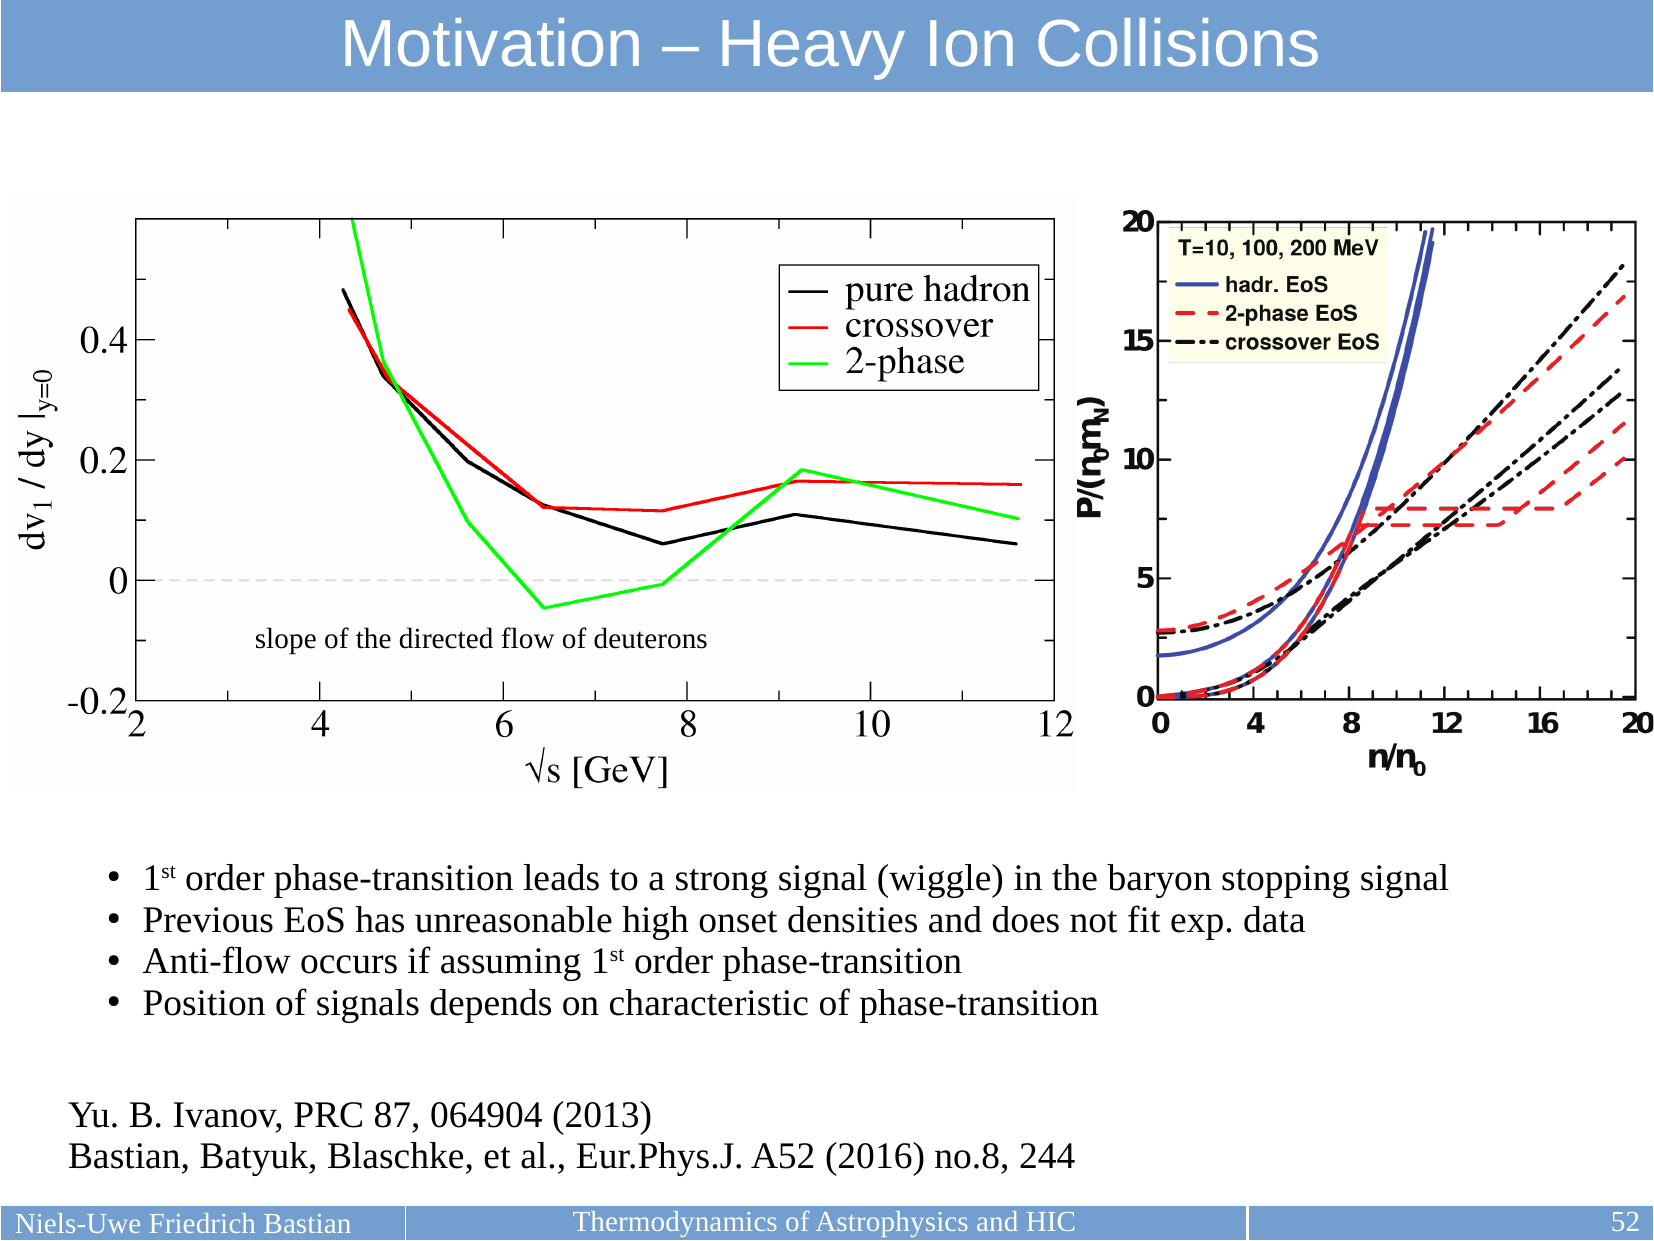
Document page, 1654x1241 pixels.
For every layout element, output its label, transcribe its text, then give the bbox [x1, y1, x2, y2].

title Motivation – Heavy Ion Collisions [86, 5, 1576, 81]
text_box 1st order phase-transition leads to a strong signal (wiggle) in the baryon stopping signal Previous EoS has unreasonable high onset densities and does not fit exp. data Anti-flow occurs if assuming 1st order phase-transition Position of signals depends on characteristic of phase-transition [92, 850, 1606, 1036]
text_box slope of the directed flow of deuterons [240, 615, 856, 665]
picture [10, 193, 1654, 794]
text_box Yu. B. Ivanov, PRC 87, 064904 (2013) Bastian, Batyuk, Blaschke, et al., Eur.Phys.J. A52 (2016) no.8, 244 [53, 1086, 1189, 1186]
